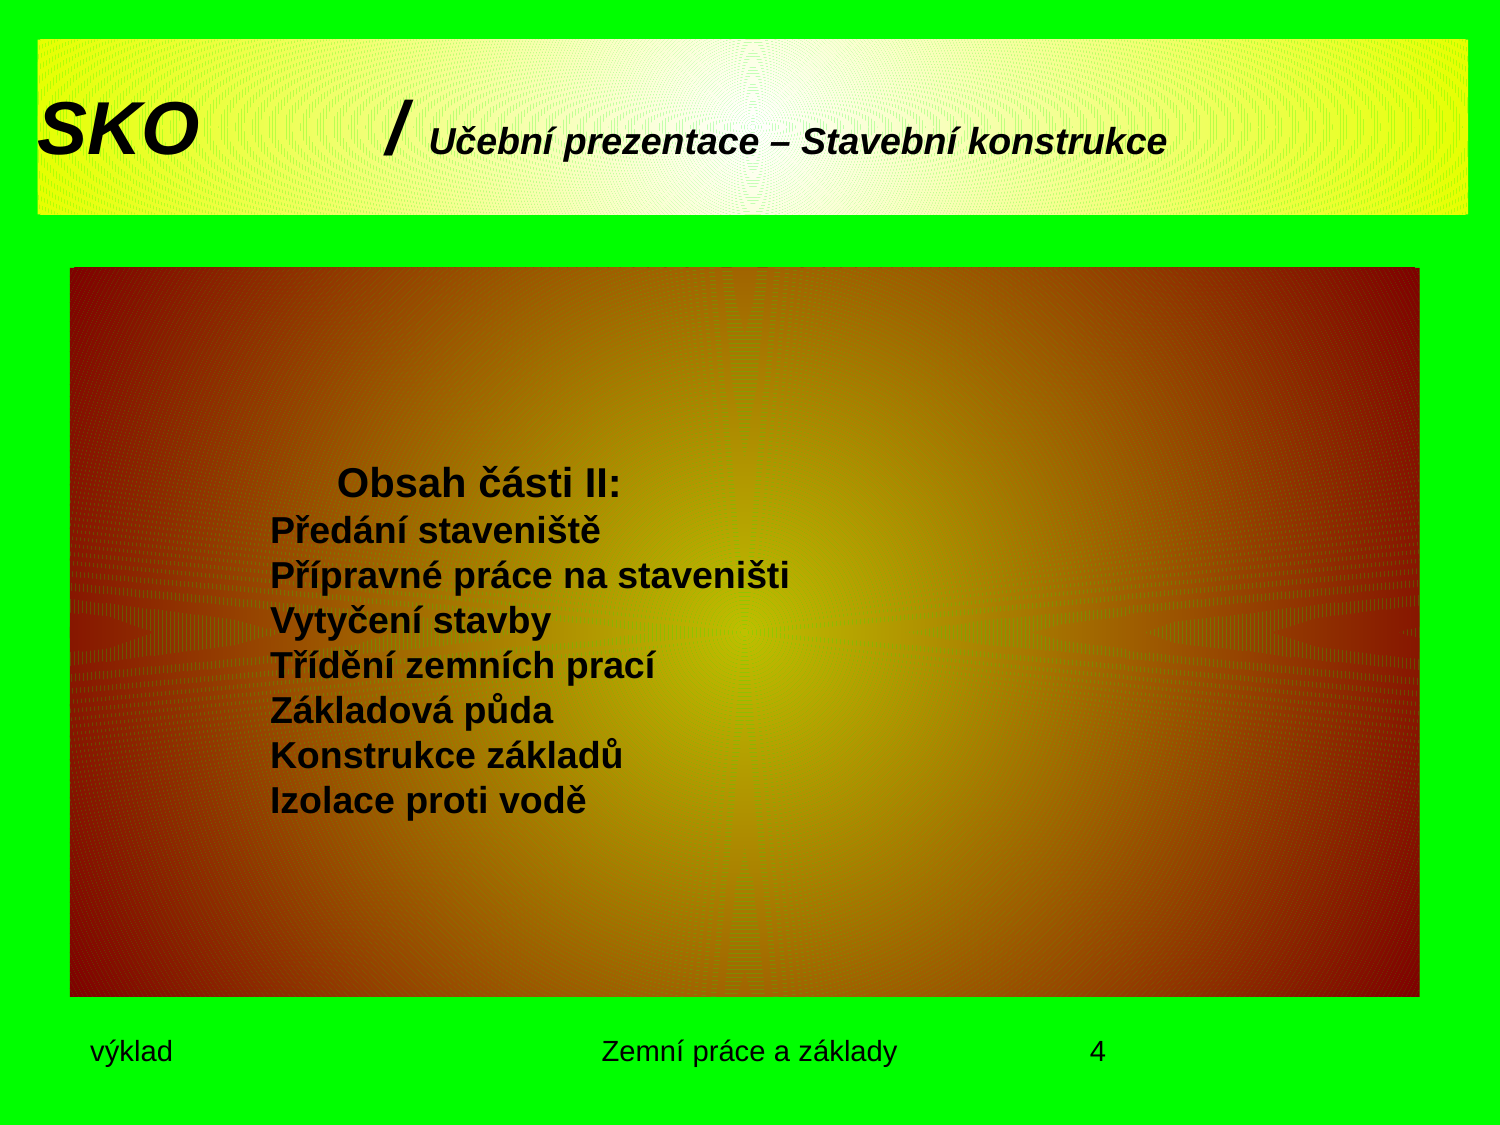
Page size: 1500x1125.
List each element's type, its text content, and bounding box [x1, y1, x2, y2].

text_box SKO / Učební prezentace – Stavební konstrukce [38, 40, 1468, 214]
text_box Zemní práce a základy [512, 1024, 988, 1103]
text_box výklad [75, 1024, 426, 1103]
text_box [1074, 1024, 1426, 1103]
text_box Obsah části II: Předání staveniště Přípravné práce na staveništi Vytyčení stavby Třídění zemních prací Základová půda Konstrukce základů Izolace proti vodě [69, 267, 1420, 997]
